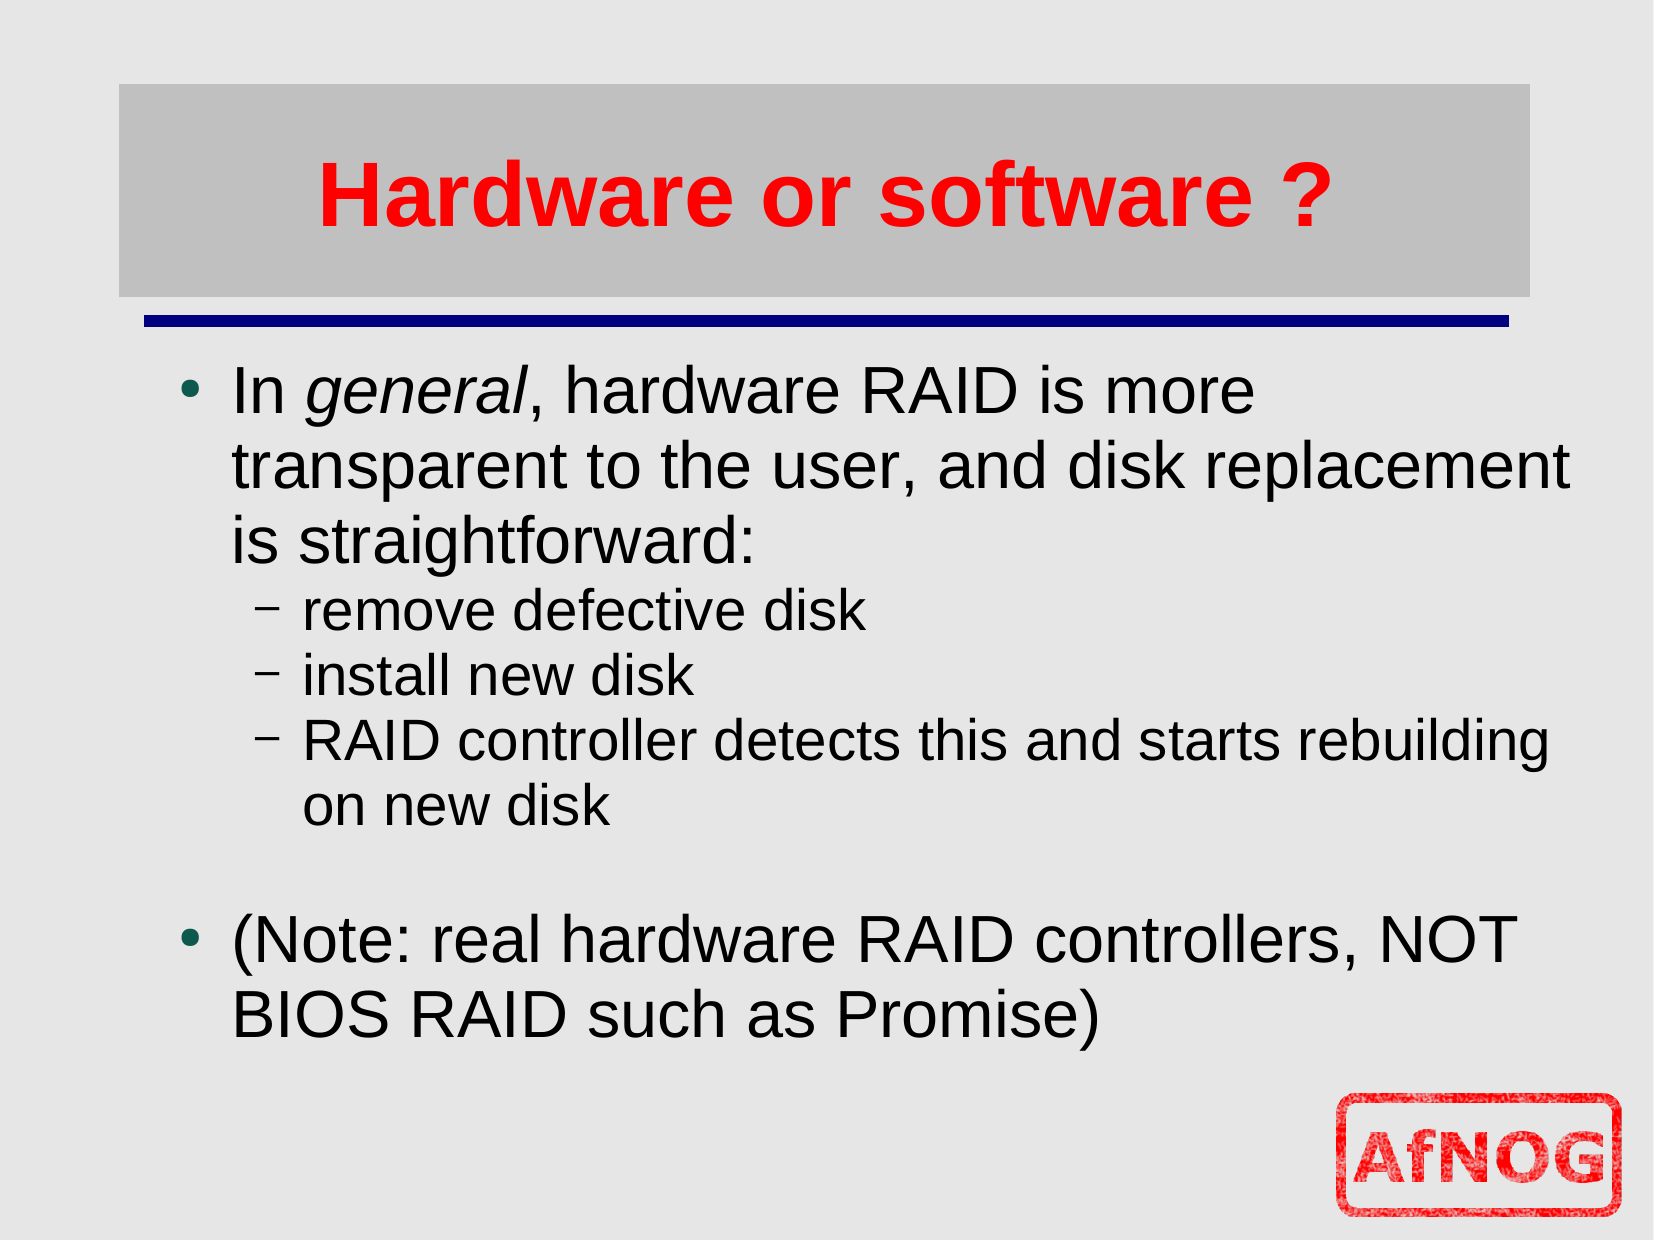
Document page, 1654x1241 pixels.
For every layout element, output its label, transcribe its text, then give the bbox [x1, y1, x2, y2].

title Hardware or software ? [121, 91, 1534, 299]
list In general, hardware RAID is more transparent to the user, and disk replacement is straightforward: remove defective disk install new disk RAID controller detects this and starts rebuilding on new disk (Note: real hardware RAID controllers, NOT BIOS RAID such as Promise) [160, 353, 1573, 1135]
picture [1336, 1092, 1622, 1217]
